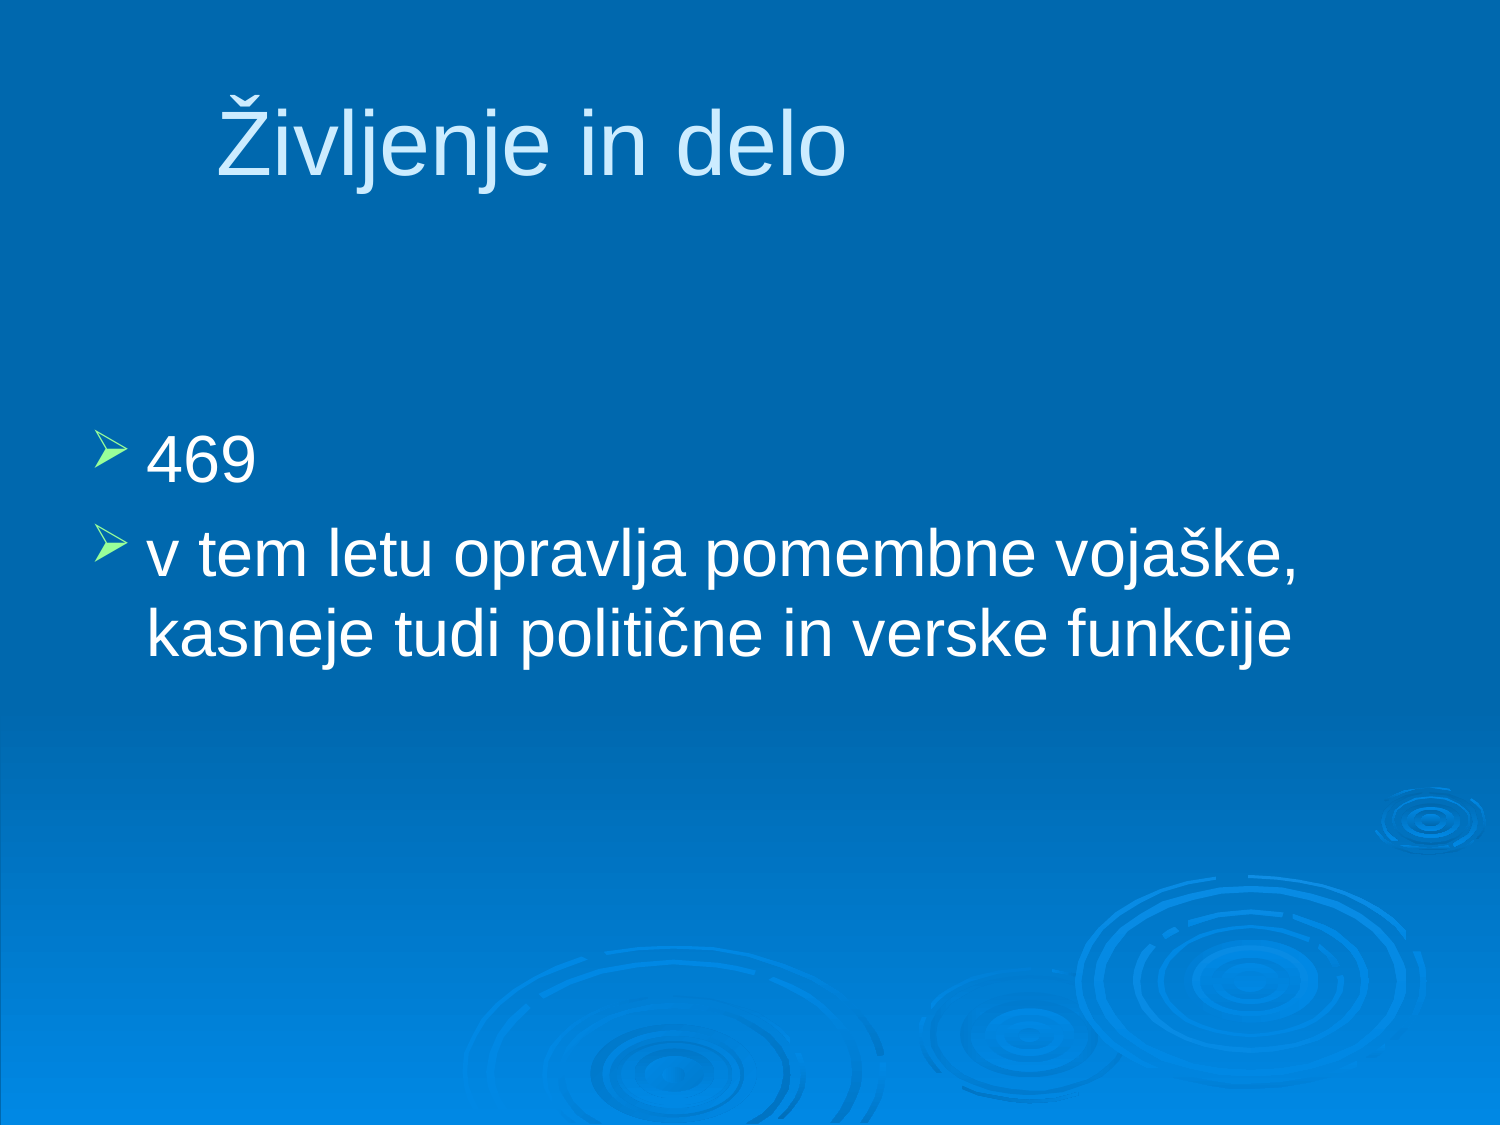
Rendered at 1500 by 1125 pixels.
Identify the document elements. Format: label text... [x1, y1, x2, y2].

title Življenje in delo [75, 45, 1425, 233]
list 469 v tem letu opravlja pomembne vojaške, kasneje tudi politične in verske funkcije [75, 408, 1425, 1005]
